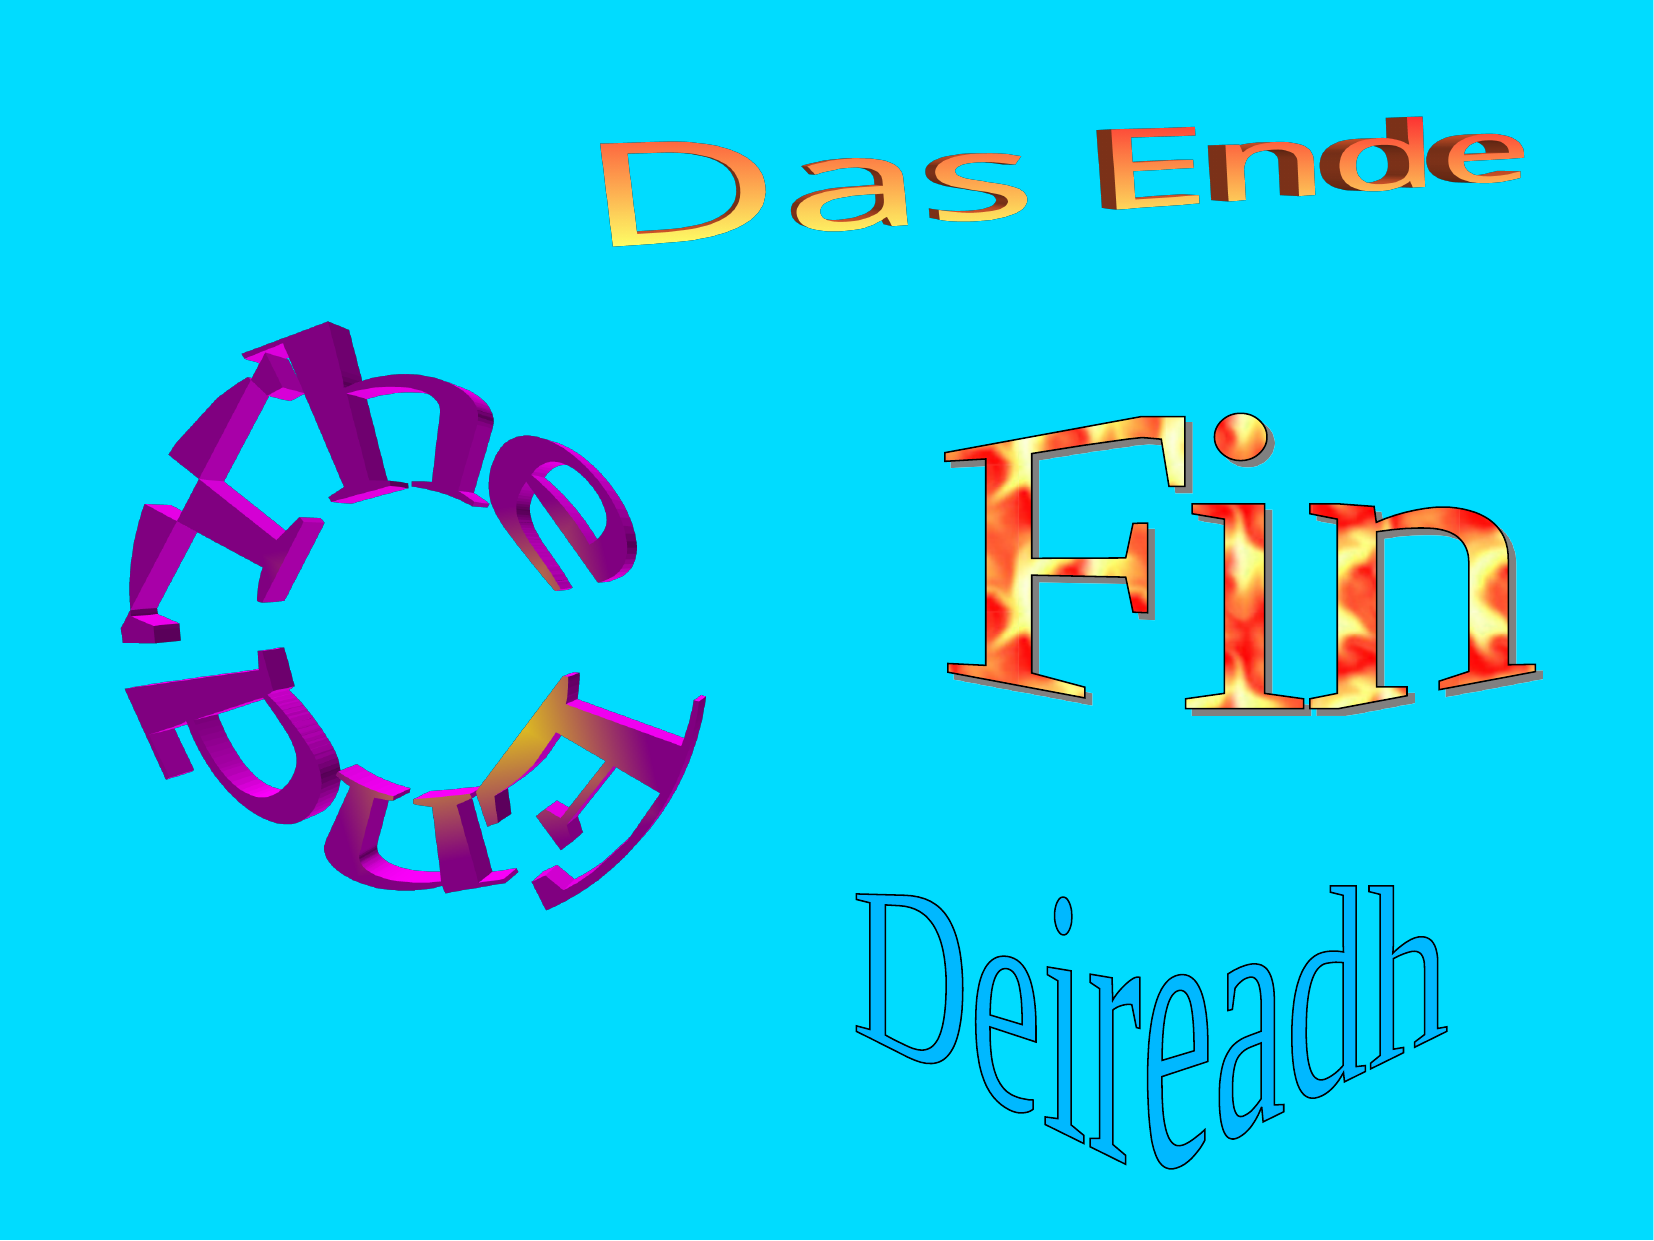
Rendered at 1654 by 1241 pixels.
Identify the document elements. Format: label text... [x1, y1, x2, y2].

text_box Deireadh [1369, 885, 1447, 1069]
text_box Fin [1185, 503, 1304, 709]
text_box Fin [944, 416, 1185, 698]
text_box Fin [1309, 503, 1536, 709]
text_box Deireadh [975, 956, 1037, 1113]
text_box Deireadh [1090, 974, 1140, 1165]
text_box Deireadh [1147, 974, 1208, 1169]
text_box Deireadh [1291, 885, 1366, 1099]
text_box Deireadh [1054, 897, 1072, 935]
text_box Deireadh [1045, 966, 1084, 1144]
text_box Deireadh [1219, 963, 1284, 1139]
text_box Fin [1214, 413, 1267, 461]
text_box Deireadh [856, 893, 963, 1064]
